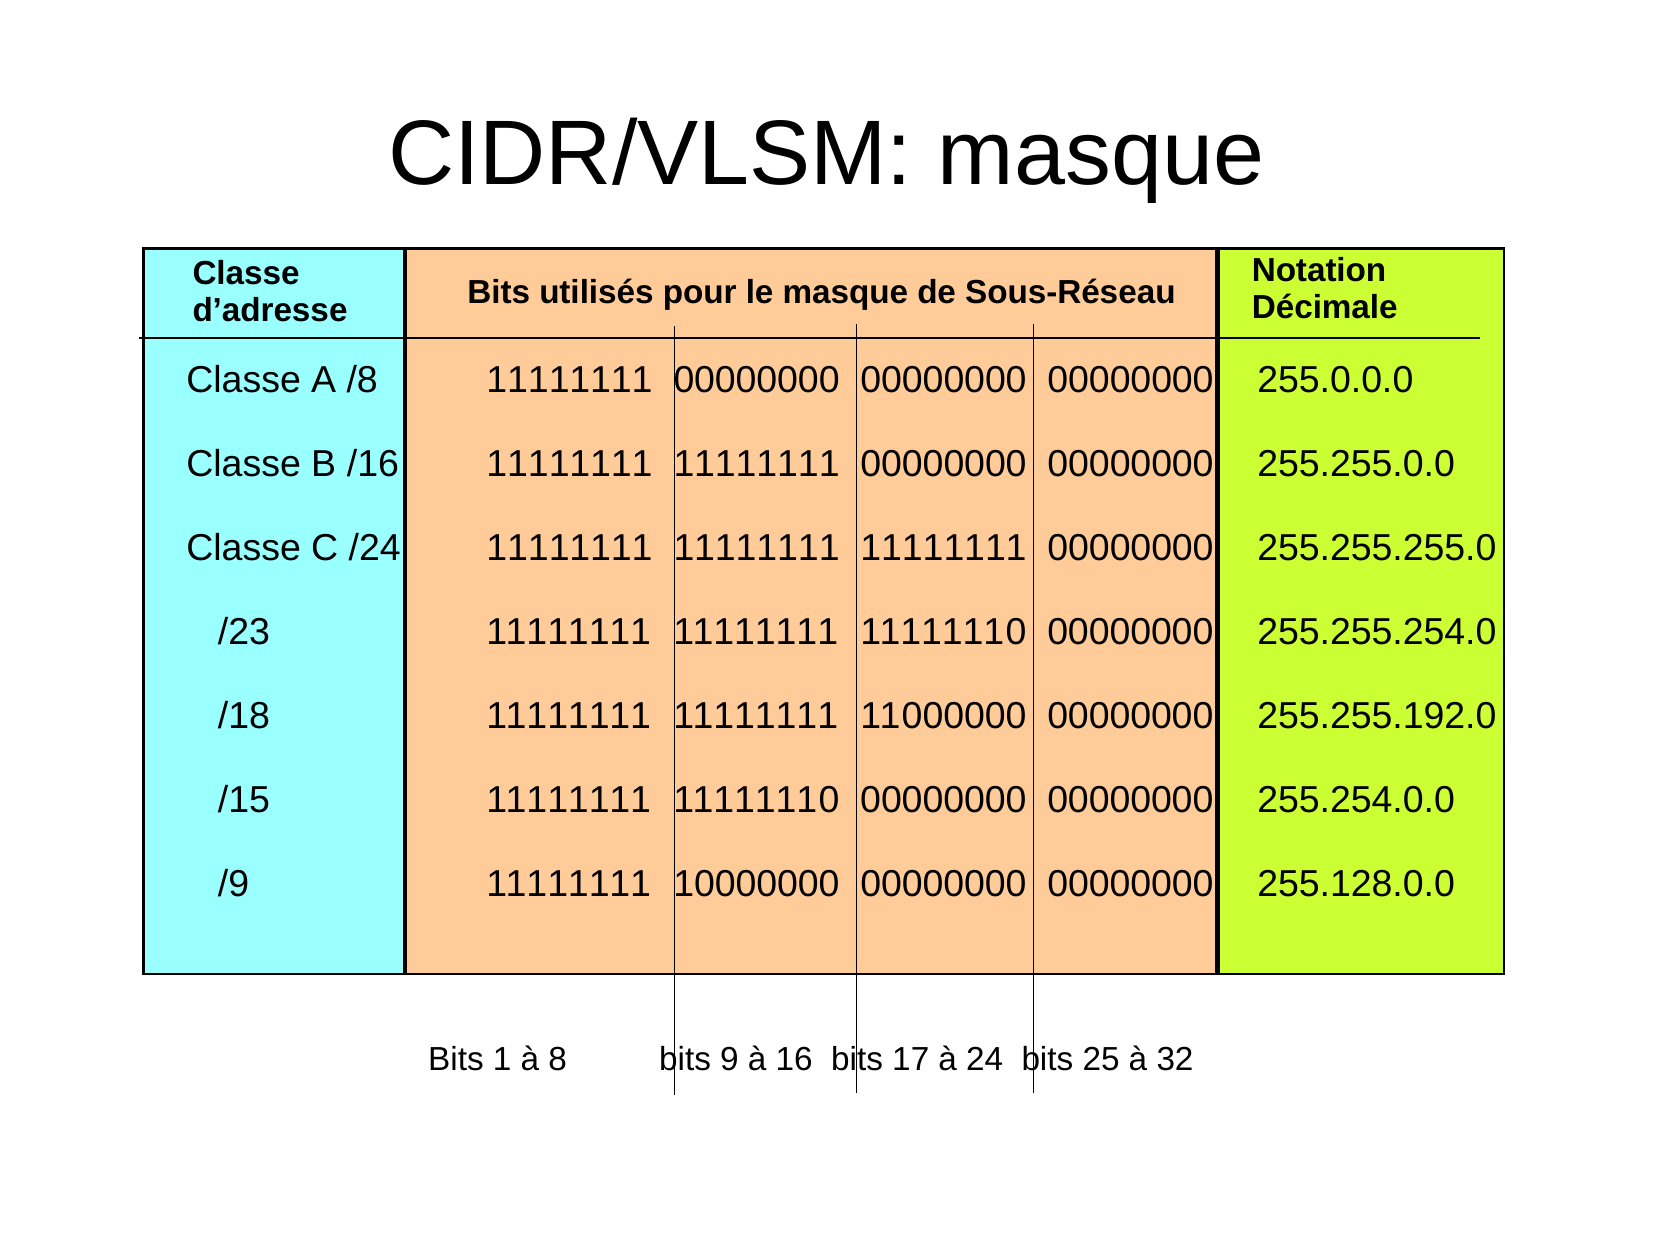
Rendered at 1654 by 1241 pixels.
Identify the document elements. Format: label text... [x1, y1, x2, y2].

text_box [1034, 339, 1217, 351]
text_box Classe A /8 11111111 00000000 00000000 00000000 255.0.0.0 Classe B /16 11111111 11111111 00000000 00000000 255.255.0.0 Classe C /24 11111111 11111111 11111111 00000000 255.255.255.0 /23 11111111 11111111 11111110 00000000 255.255.254.0 /18 11111111 11111111 11000000 00000000 255.255.192.0 /15 11111111 11111110 00000000 00000000 255.254.0.0 /9 11111111 10000000 00000000 00000000 255.128.0.0 [857, 351, 1033, 913]
text_box [143, 339, 404, 975]
text_box Classe A /8 11111111 00000000 00000000 00000000 255.0.0.0 Classe B /16 11111111 11111111 00000000 00000000 255.255.0.0 Classe C /24 11111111 11111111 11111111 00000000 255.255.255.0 /23 11111111 11111111 11111110 00000000 255.255.254.0 /18 11111111 11111111 11000000 00000000 255.255.192.0 /15 11111111 11111110 00000000 00000000 255.254.0.0 /9 11111111 10000000 00000000 00000000 255.128.0.0 [1034, 351, 1512, 913]
text_box [405, 339, 674, 351]
text_box [857, 913, 1033, 975]
text_box Classe A /8 11111111 00000000 00000000 00000000 255.0.0.0 Classe B /16 11111111 11111111 00000000 00000000 255.255.0.0 Classe C /24 11111111 11111111 11111111 00000000 255.255.255.0 /23 11111111 11111111 11111110 00000000 255.255.254.0 /18 11111111 11111111 11000000 00000000 255.255.192.0 /15 11111111 11111110 00000000 00000000 255.254.0.0 /9 11111111 10000000 00000000 00000000 255.128.0.0 [171, 351, 674, 913]
text_box Classe d’adresse [177, 247, 364, 337]
text_box [405, 248, 1217, 337]
text_box [143, 248, 177, 337]
title CIDR/VLSM: masque [82, 56, 1571, 250]
text_box [1034, 913, 1217, 975]
text_box [675, 339, 856, 351]
text_box [857, 339, 1033, 351]
text_box [675, 913, 856, 975]
text_box [405, 913, 674, 975]
text_box [1218, 248, 1504, 351]
text_box Notation Décimale [1236, 244, 1414, 334]
text_box Bits utilisés pour le masque de Sous-Réseau [452, 266, 1205, 319]
text_box Bits 1 à 8 bits 9 à 16 bits 17 à 24 bits 25 à 32 [413, 1033, 1270, 1086]
text_box [364, 248, 404, 337]
text_box Classe A /8 11111111 00000000 00000000 00000000 255.0.0.0 Classe B /16 11111111 11111111 00000000 00000000 255.255.0.0 Classe C /24 11111111 11111111 11111111 00000000 255.255.255.0 /23 11111111 11111111 11111110 00000000 255.255.254.0 /18 11111111 11111111 11000000 00000000 255.255.192.0 /15 11111111 11111110 00000000 00000000 255.254.0.0 /9 11111111 10000000 00000000 00000000 255.128.0.0 [675, 351, 856, 913]
text_box [1218, 913, 1504, 975]
